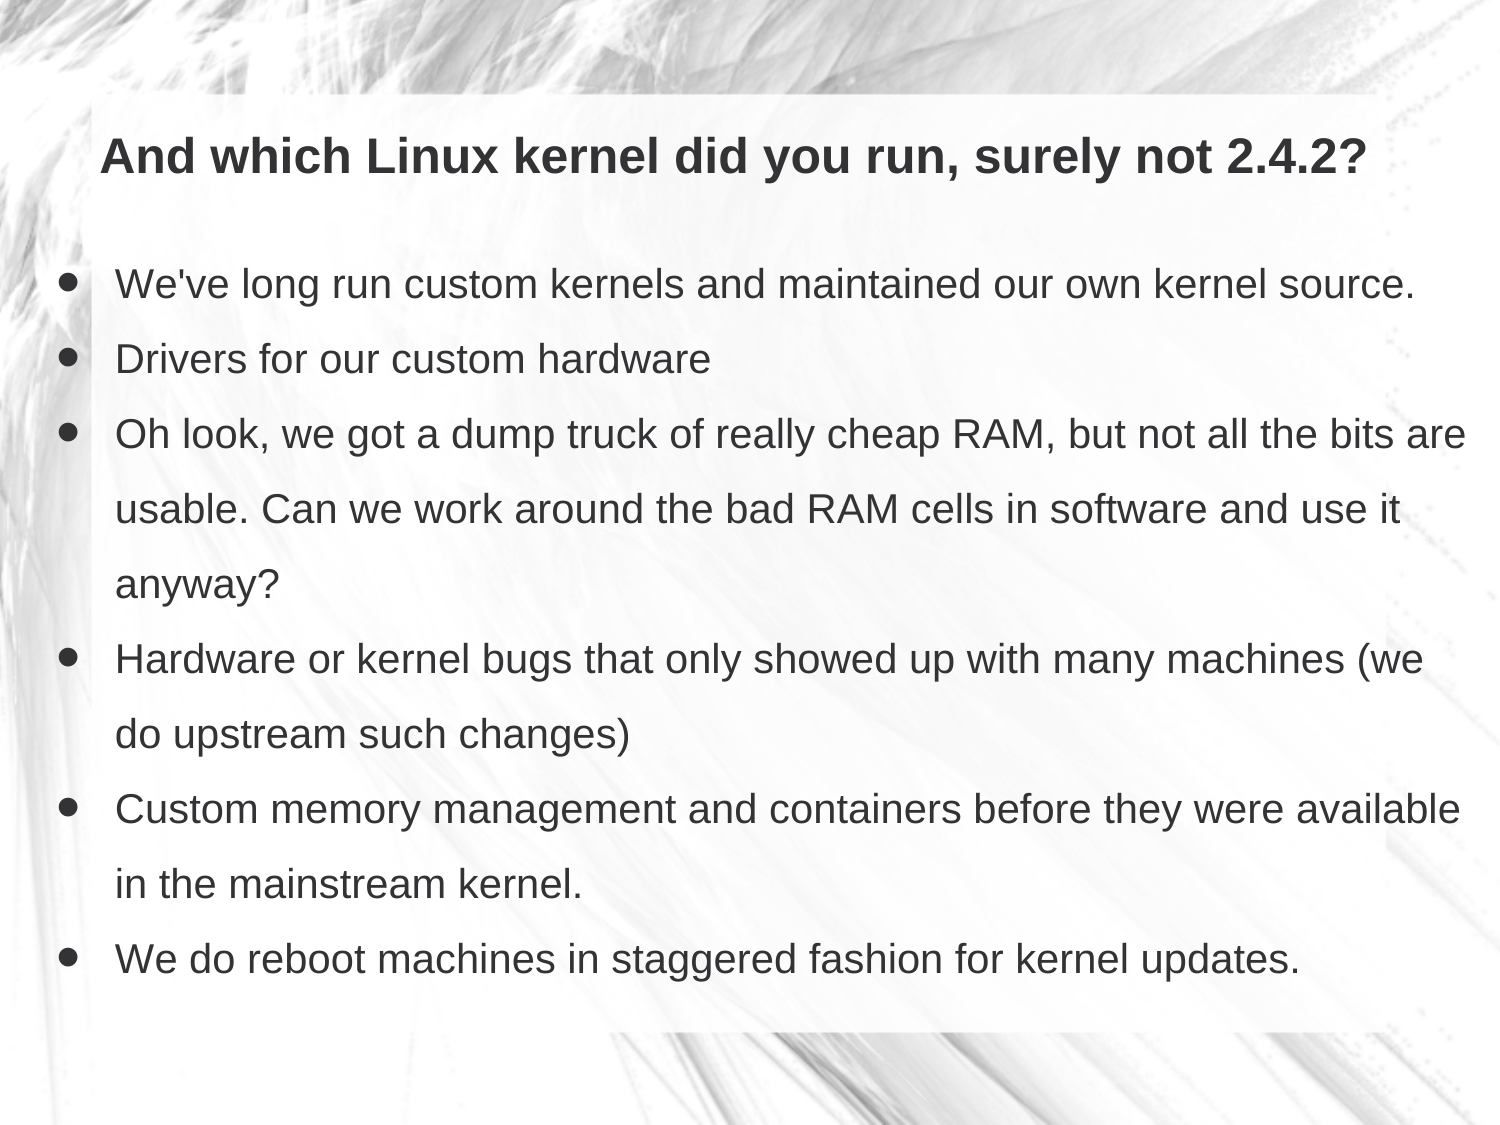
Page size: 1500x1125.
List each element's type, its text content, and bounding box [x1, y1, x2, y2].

title And which Linux kernel did you run, surely not 2.4.2? [59, 108, 1412, 205]
picture [0, 0, 1500, 1125]
list We've long run custom kernels and maintained our own kernel source. Drivers for our custom hardware Oh look, we got a dump truck of really cheap RAM, but not all the bits are usable. Can we work around the bad RAM cells in software and use it anyway? Hardware or kernel bugs that only showed up with many machines (we do upstream such changes) Custom memory management and containers before they were available in the mainstream kernel. We do reboot machines in staggered fashion for kernel updates. [24, 216, 1493, 1034]
